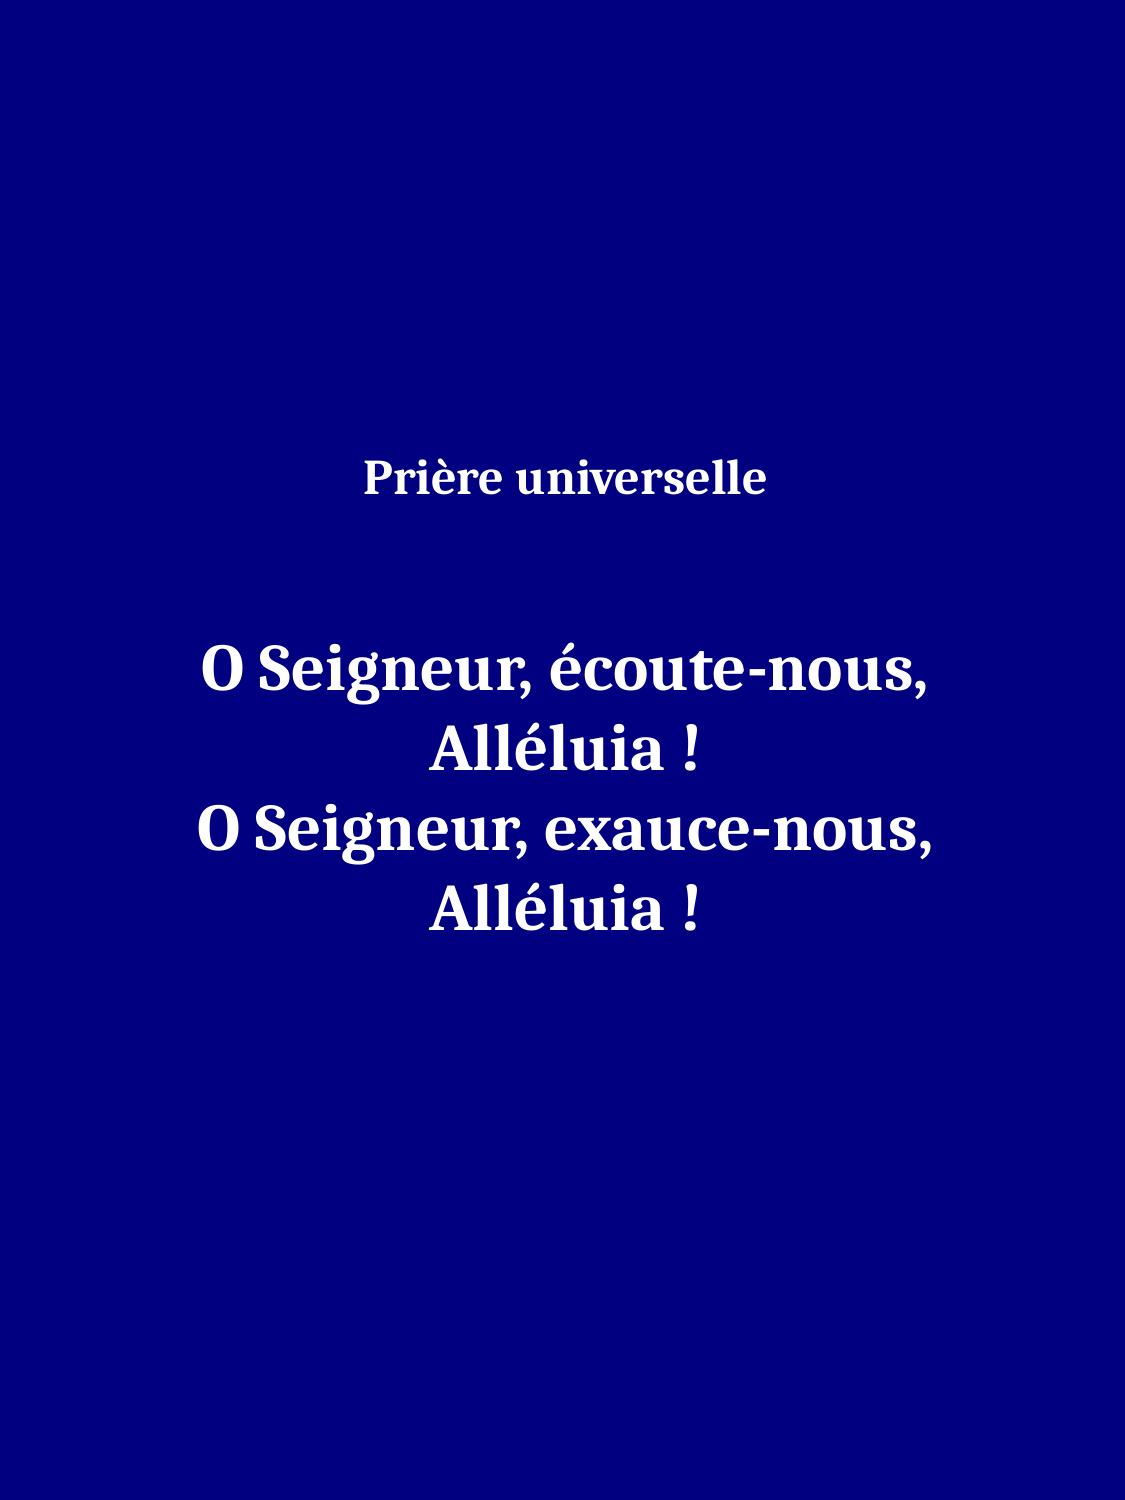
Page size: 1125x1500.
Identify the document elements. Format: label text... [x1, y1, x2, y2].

text_box Prière universelle O Seigneur, écoute-nous, Alléluia ! O Seigneur, exauce-nous, Alléluia ! [30, 76, 1101, 1472]
